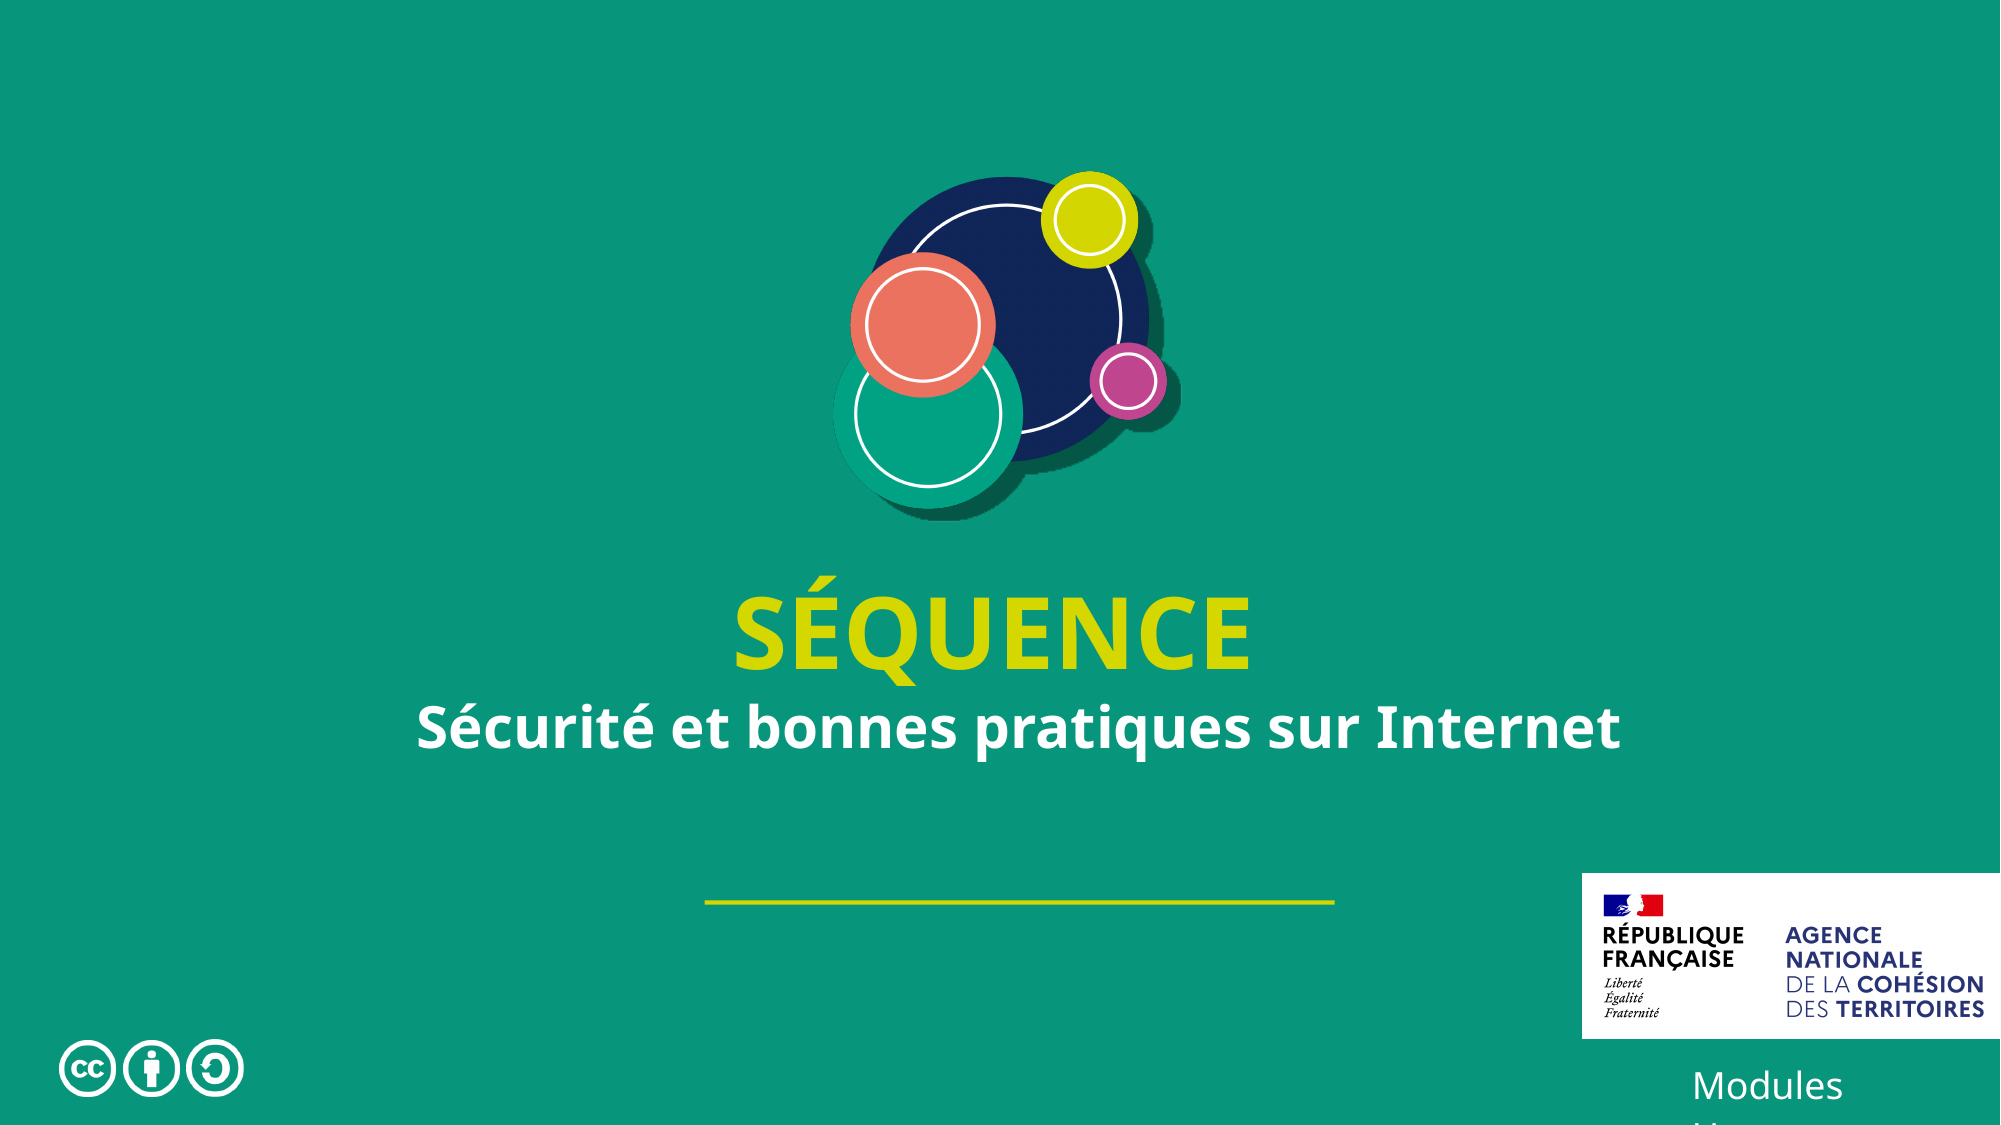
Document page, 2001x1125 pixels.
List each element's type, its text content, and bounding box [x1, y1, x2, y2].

picture [186, 1039, 244, 1097]
text_box SÉQUENCE Sécurité et bonnes pratiques sur Internet [296, 562, 1742, 768]
picture [1582, 873, 2000, 1039]
text_box Modules Usagers [1677, 1051, 1982, 1111]
picture [123, 1040, 180, 1097]
picture [833, 171, 1167, 509]
picture [59, 1040, 116, 1097]
